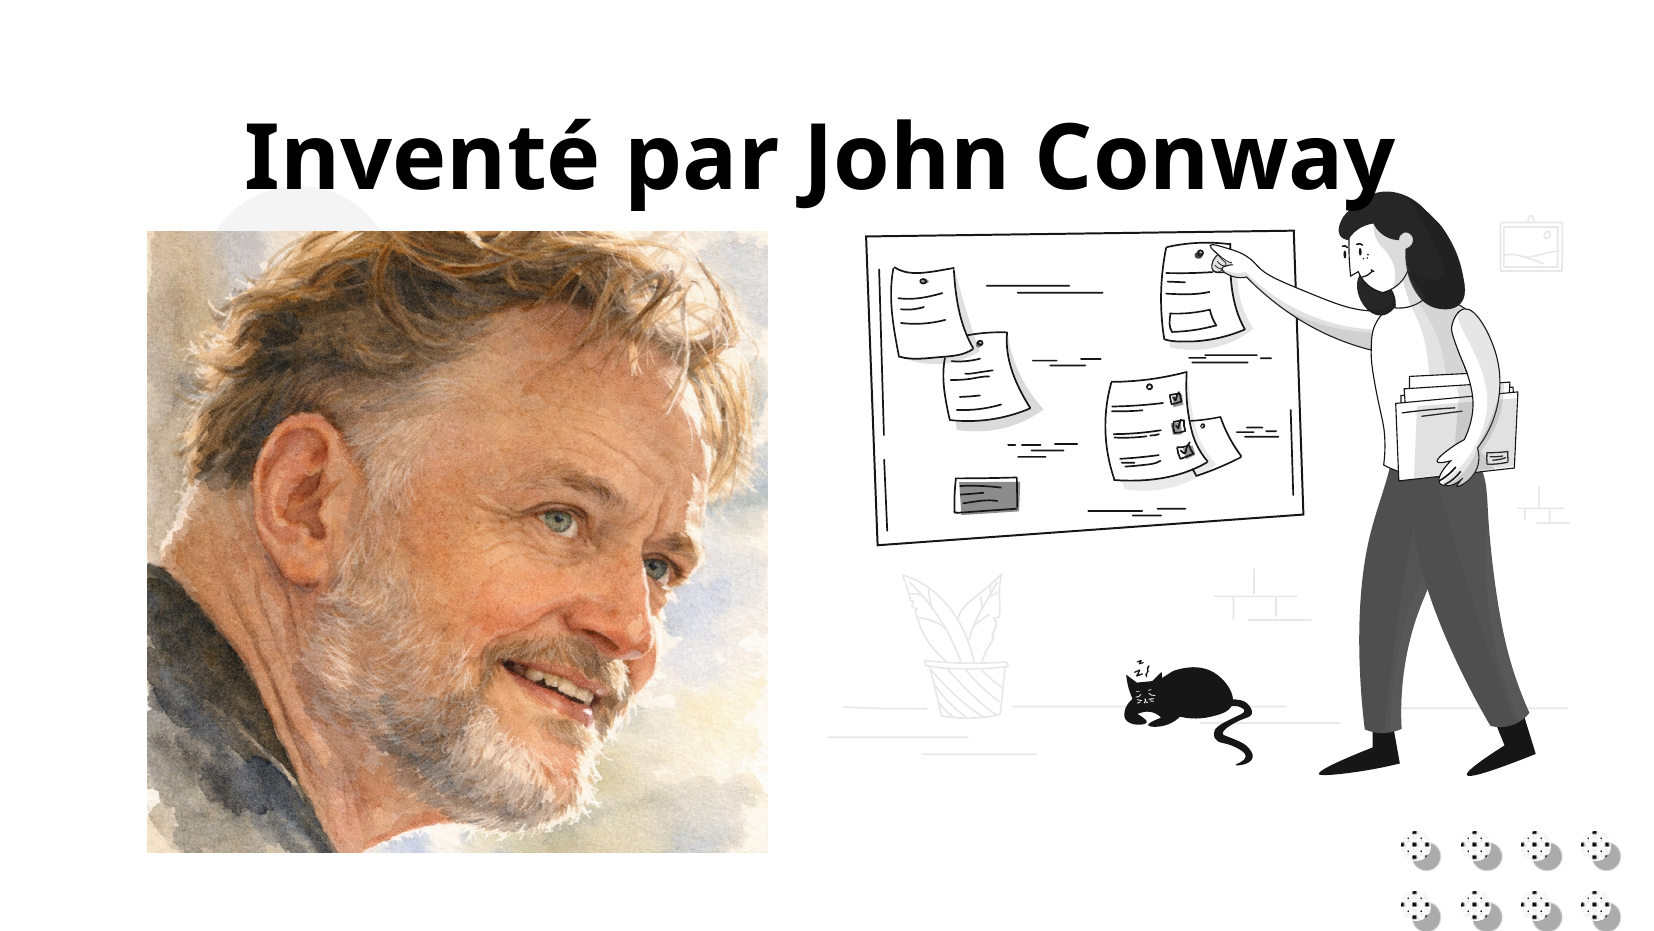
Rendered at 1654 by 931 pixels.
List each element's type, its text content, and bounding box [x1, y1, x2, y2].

title Inventé par John Conway [76, 76, 1565, 233]
picture [147, 231, 768, 853]
picture [1520, 890, 1552, 922]
picture [1400, 830, 1432, 862]
picture [1520, 831, 1552, 862]
picture [1400, 890, 1432, 922]
picture [1580, 830, 1612, 862]
picture [1580, 890, 1612, 922]
picture [1461, 890, 1492, 922]
picture [1461, 830, 1492, 862]
